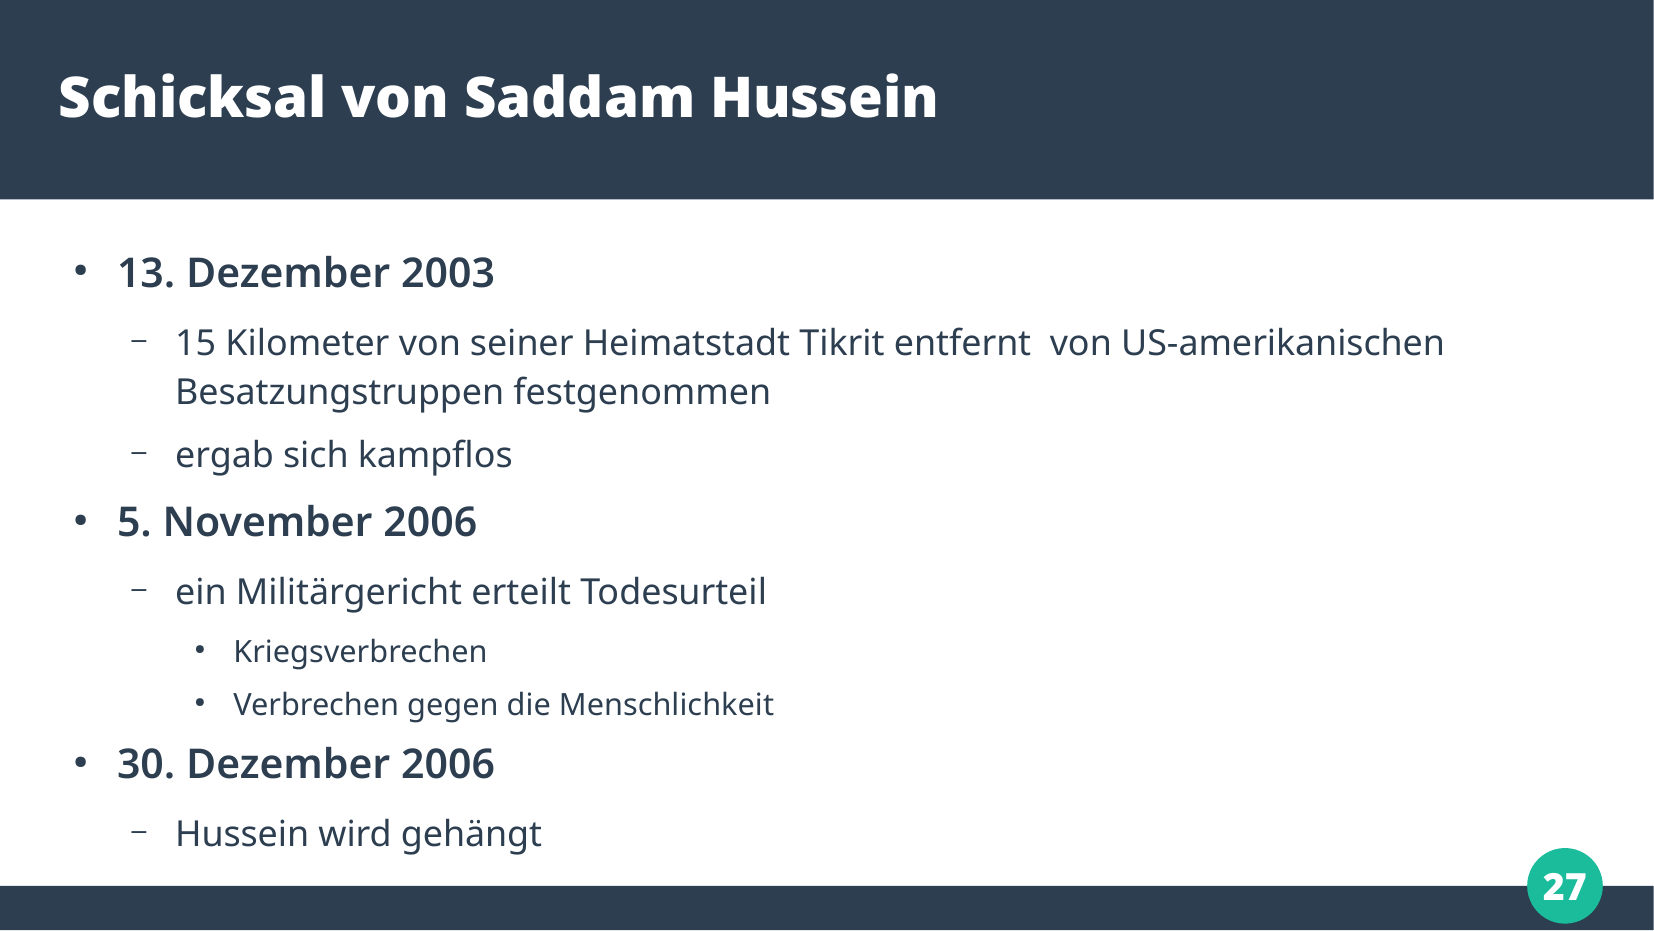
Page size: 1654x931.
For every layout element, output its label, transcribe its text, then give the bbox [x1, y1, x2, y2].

title Schicksal von Saddam Hussein [59, 37, 1595, 155]
list 13. Dezember 2003 15 Kilometer von seiner Heimatstadt Tikrit entfernt von US-amerikanischen Besatzungstruppen festgenommen ergab sich kampflos 5. November 2006 ein Militärgericht erteilt Todesurteil Kriegsverbrechen Verbrechen gegen die Menschlichkeit 30. Dezember 2006 Hussein wird gehängt [59, 243, 1595, 864]
